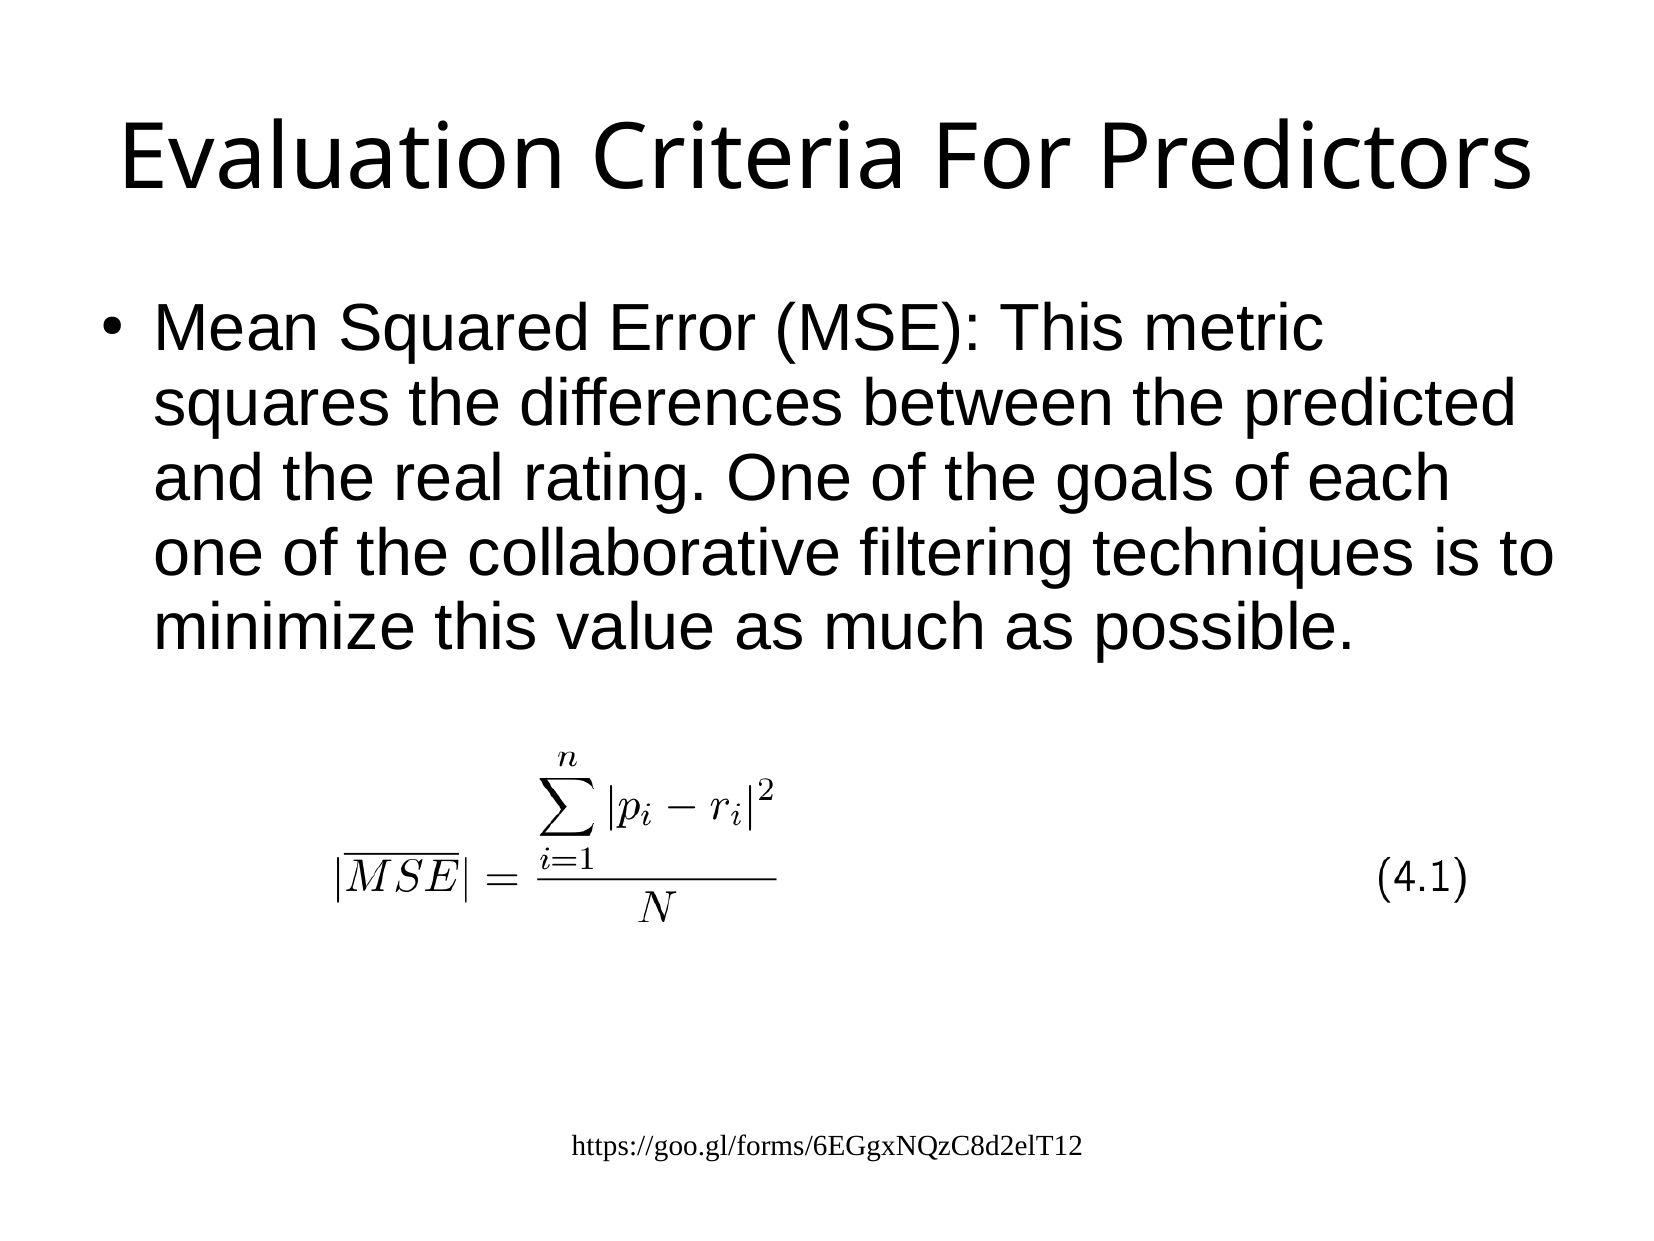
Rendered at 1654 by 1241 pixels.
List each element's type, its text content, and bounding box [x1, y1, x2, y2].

list Mean Squared Error (MSE): This metric squares the differences between the predicted and the real rating. One of the goals of each one of the collaborative filtering techniques is to minimize this value as much as possible. [82, 290, 1571, 703]
title Evaluation Criteria For Predictors [82, 49, 1571, 257]
picture [282, 726, 1475, 939]
